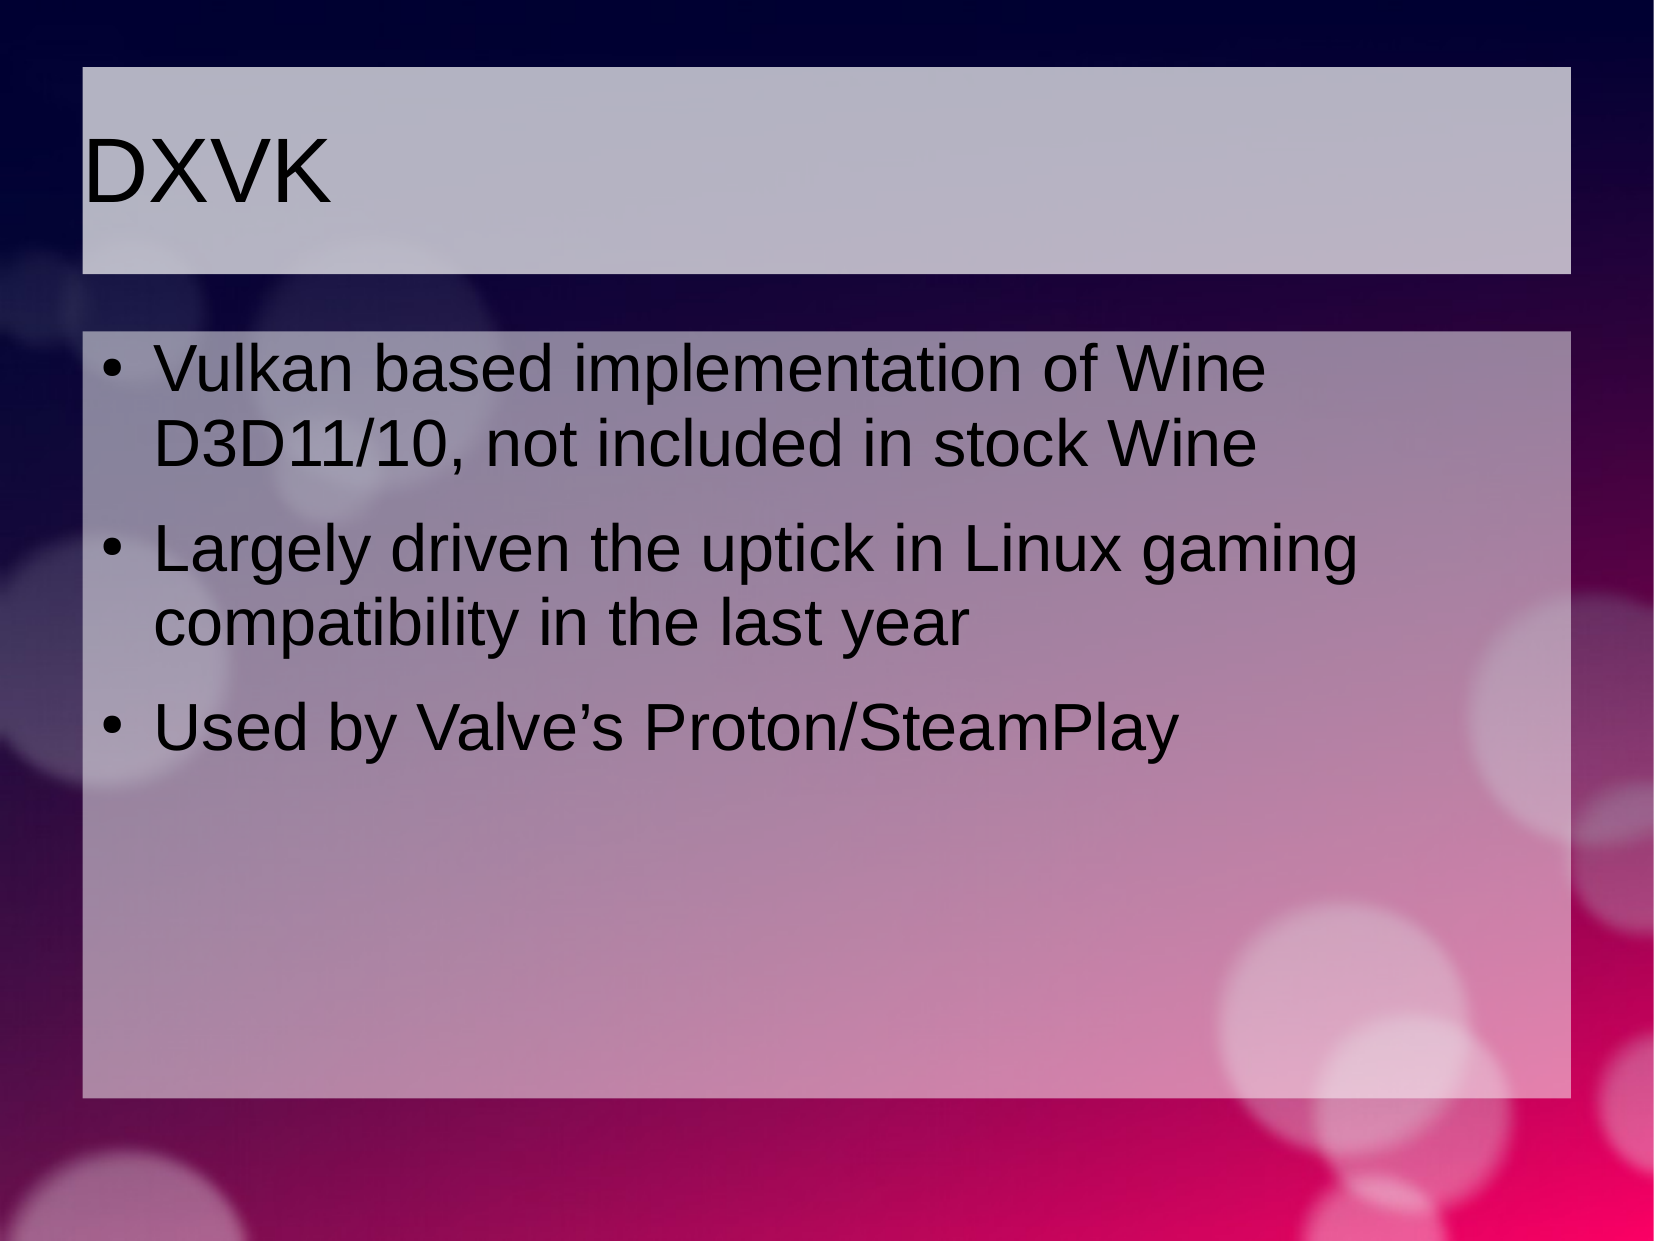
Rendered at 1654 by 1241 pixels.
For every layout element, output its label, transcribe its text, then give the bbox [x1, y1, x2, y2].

picture [0, 0, 1654, 1241]
title DXVK [82, 67, 1571, 275]
list Vulkan based implementation of Wine D3D11/10, not included in stock Wine Largely driven the uptick in Linux gaming compatibility in the last year Used by Valve’s Proton/SteamPlay [82, 331, 1571, 1099]
